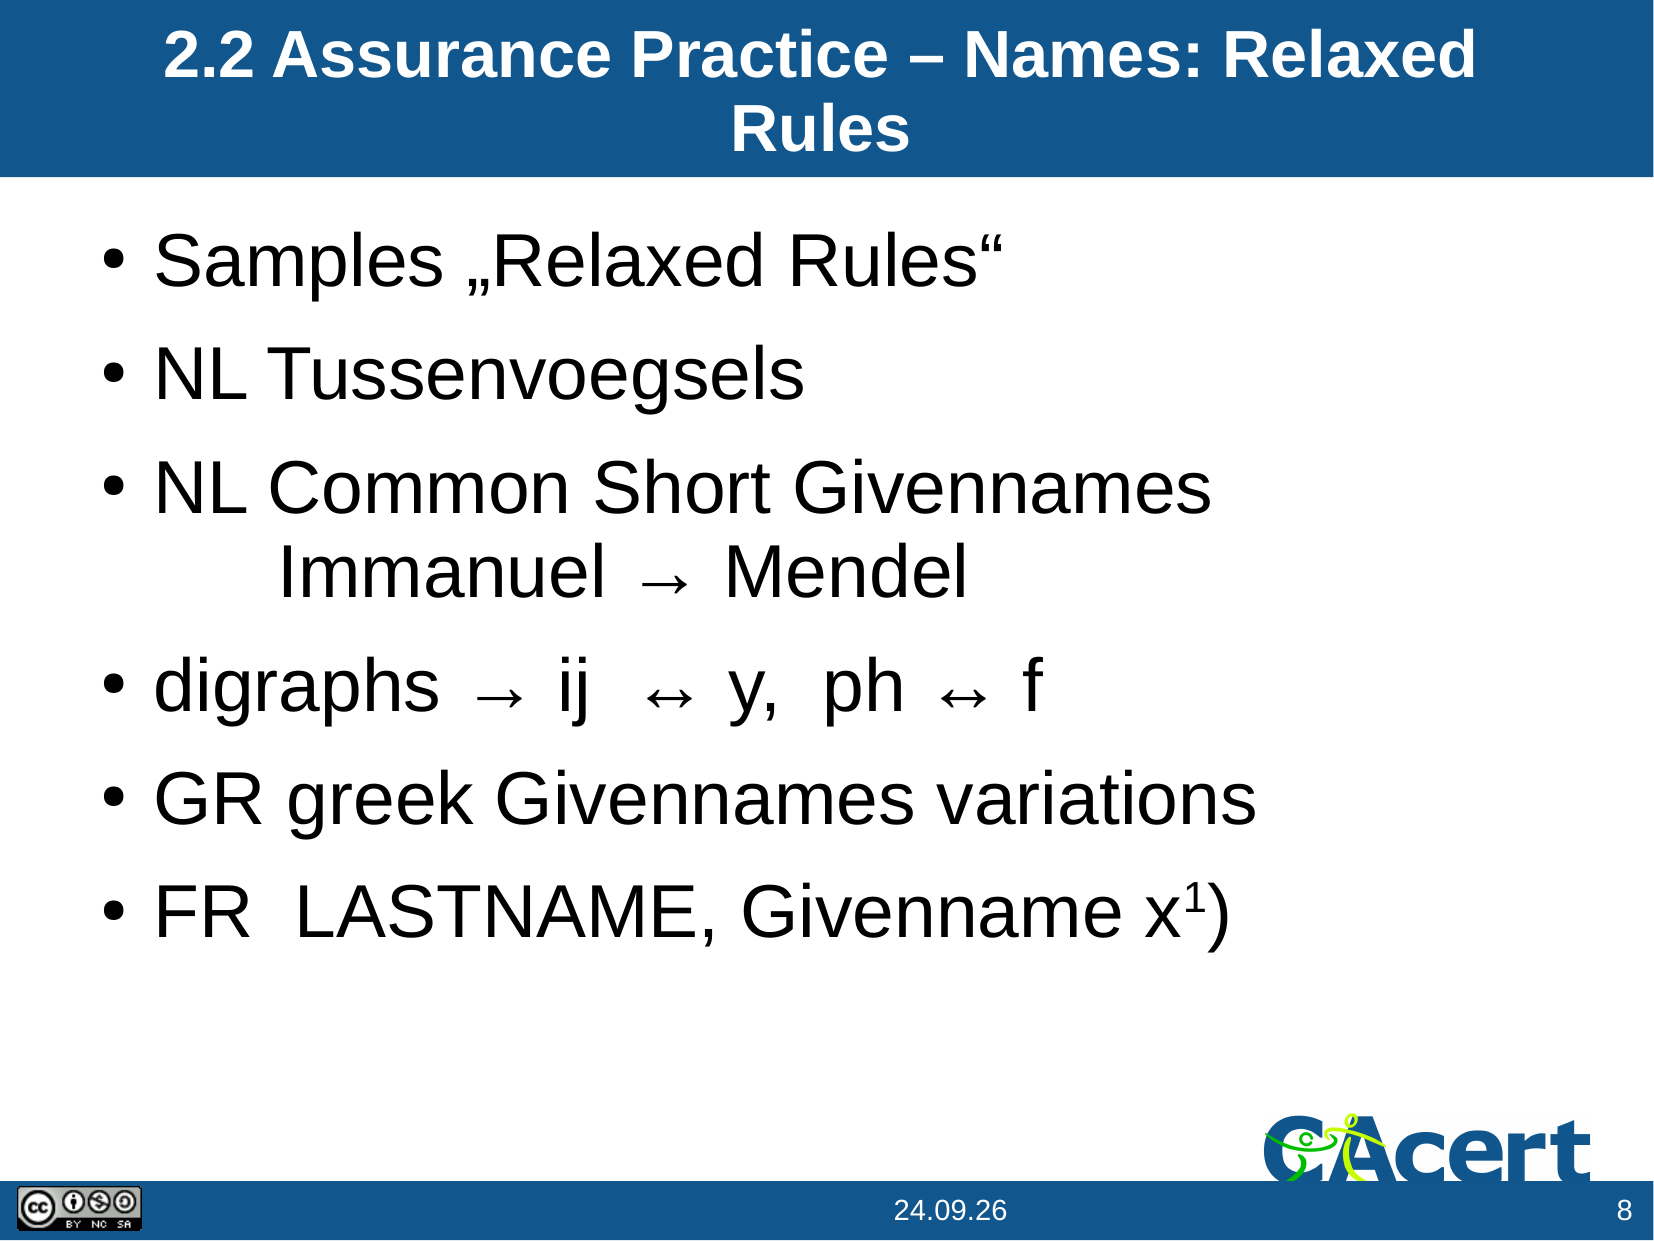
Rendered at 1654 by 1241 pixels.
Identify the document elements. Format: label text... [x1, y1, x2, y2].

picture [17, 1186, 142, 1231]
title 2.2 Assurance Practice – Names: Relaxed Rules [76, 16, 1565, 167]
picture [1263, 1112, 1591, 1181]
list Samples „Relaxed Rules“ NL Tussenvoegsels NL Common Short Givennames Immanuel → Mendel digraphs → ij ↔ y, ph ↔ f GR greek Givennames variations FR LASTNAME, Givenname x1) [82, 218, 1571, 1091]
